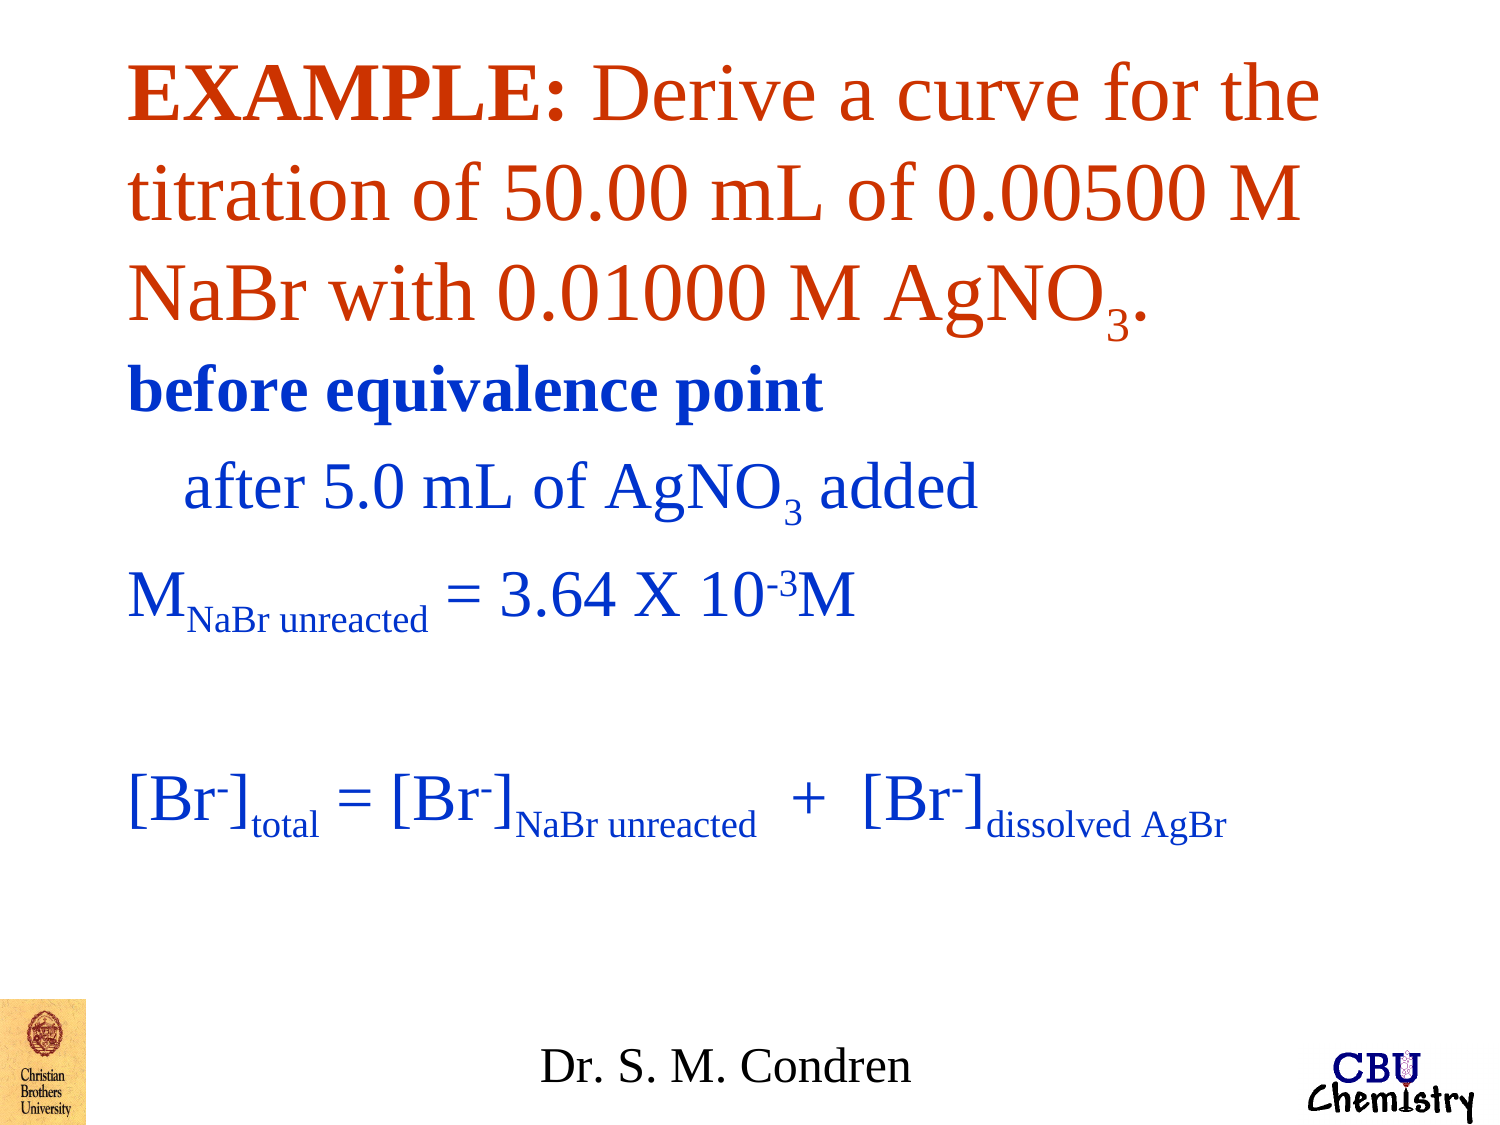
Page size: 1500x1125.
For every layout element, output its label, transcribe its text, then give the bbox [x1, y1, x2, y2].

title EXAMPLE: Derive a curve for the titration of 50.00 mL of 0.00500 M NaBr with 0.01000 M AgNO3. [112, 29, 1388, 337]
list before equivalence point after 5.0 mL of AgNO3 added MNaBr unreacted = 3.64 X 10-3M [Br-]total = [Br-]NaBr unreacted + [Br-]dissolved AgBr [112, 337, 1388, 1013]
